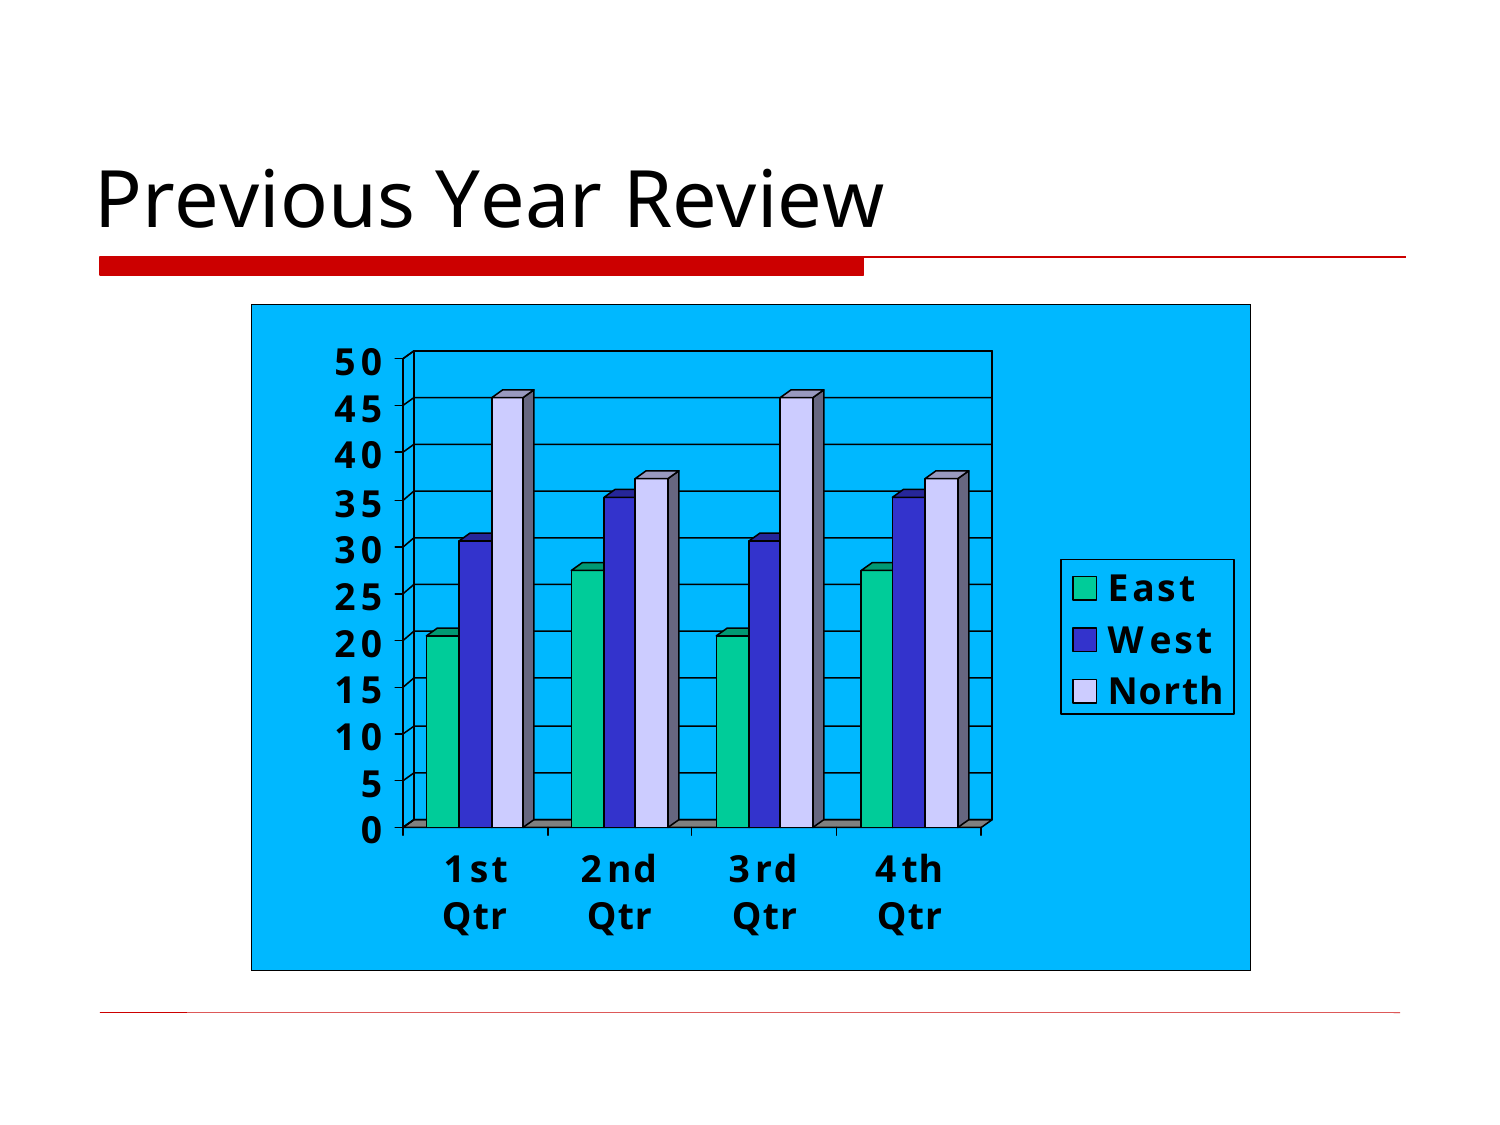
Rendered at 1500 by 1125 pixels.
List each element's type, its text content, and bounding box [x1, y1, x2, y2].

title Previous Year Review [94, 50, 1407, 250]
chart [251, 304, 1251, 971]
